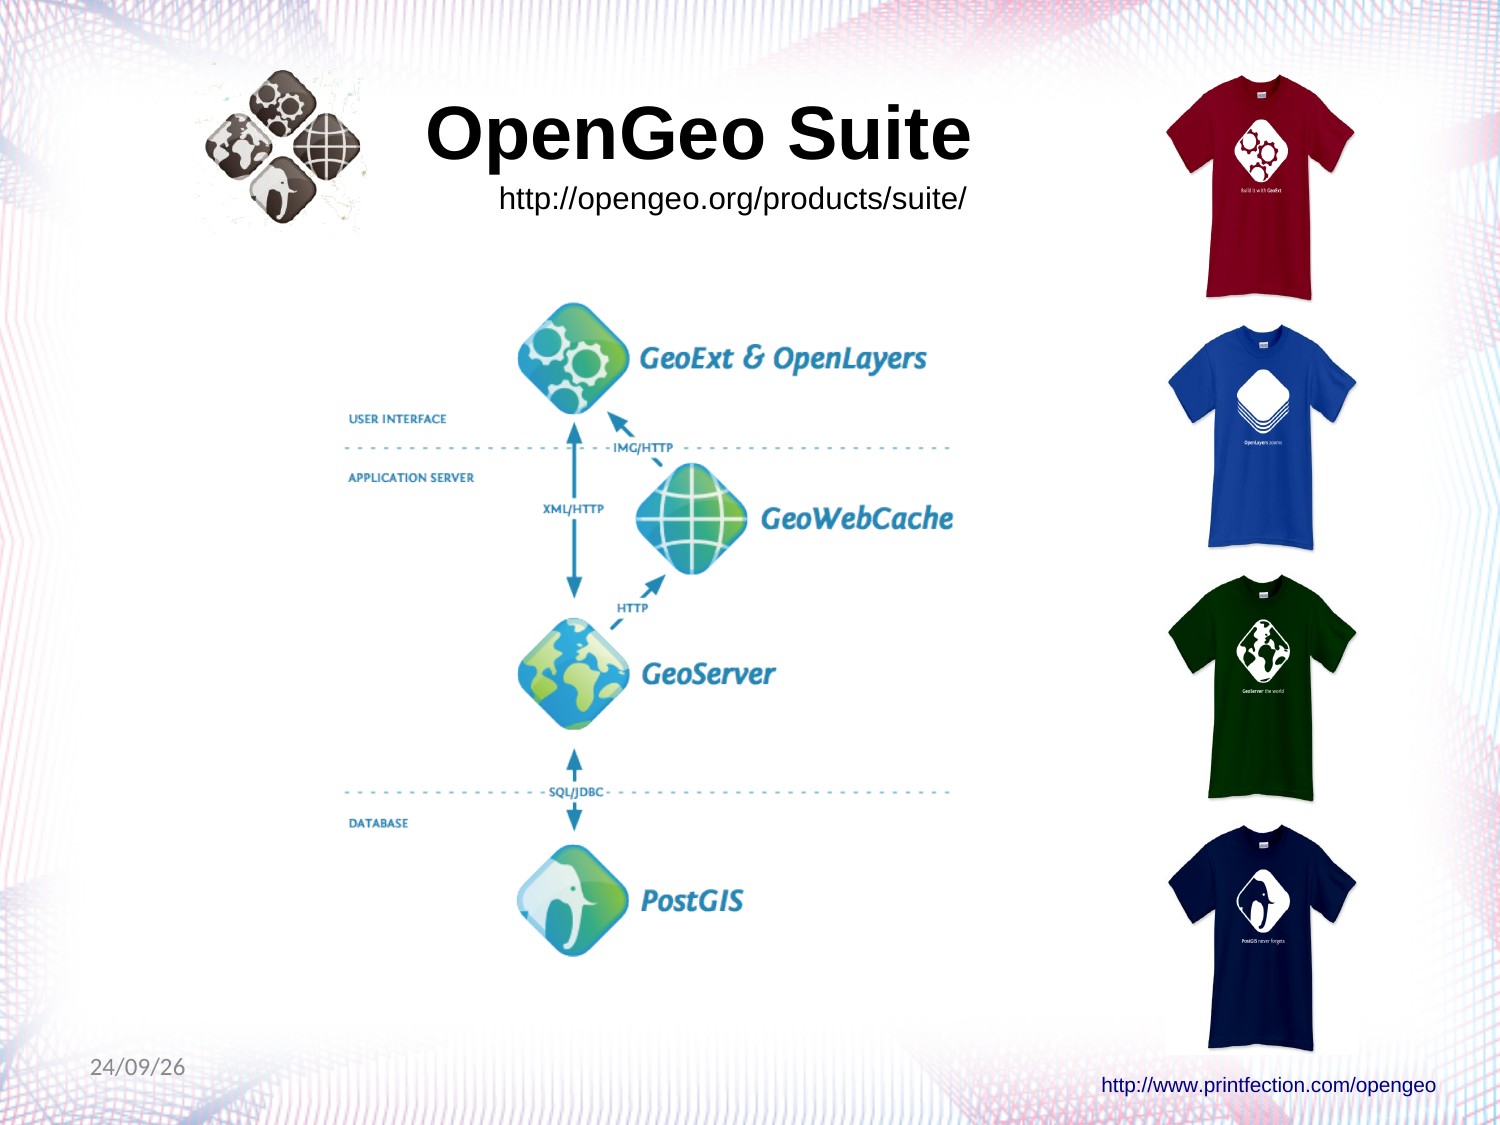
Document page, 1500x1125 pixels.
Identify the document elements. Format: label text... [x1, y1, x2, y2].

text_box http://opengeo.org/products/suite/ [484, 170, 1004, 223]
picture [0, 0, 1500, 1125]
text_box http://www.printfection.com/opengeo [1086, 1064, 1453, 1105]
list Han diseñado productos integrados sobre los que ofrecen soporte y servicios: [761, 0, 1425, 445]
picture [1163, 72, 1357, 304]
title OpenGeo Suite [76, 45, 761, 213]
text_box [342, 301, 959, 957]
text_box 03/04/12 [74, 1035, 325, 1096]
